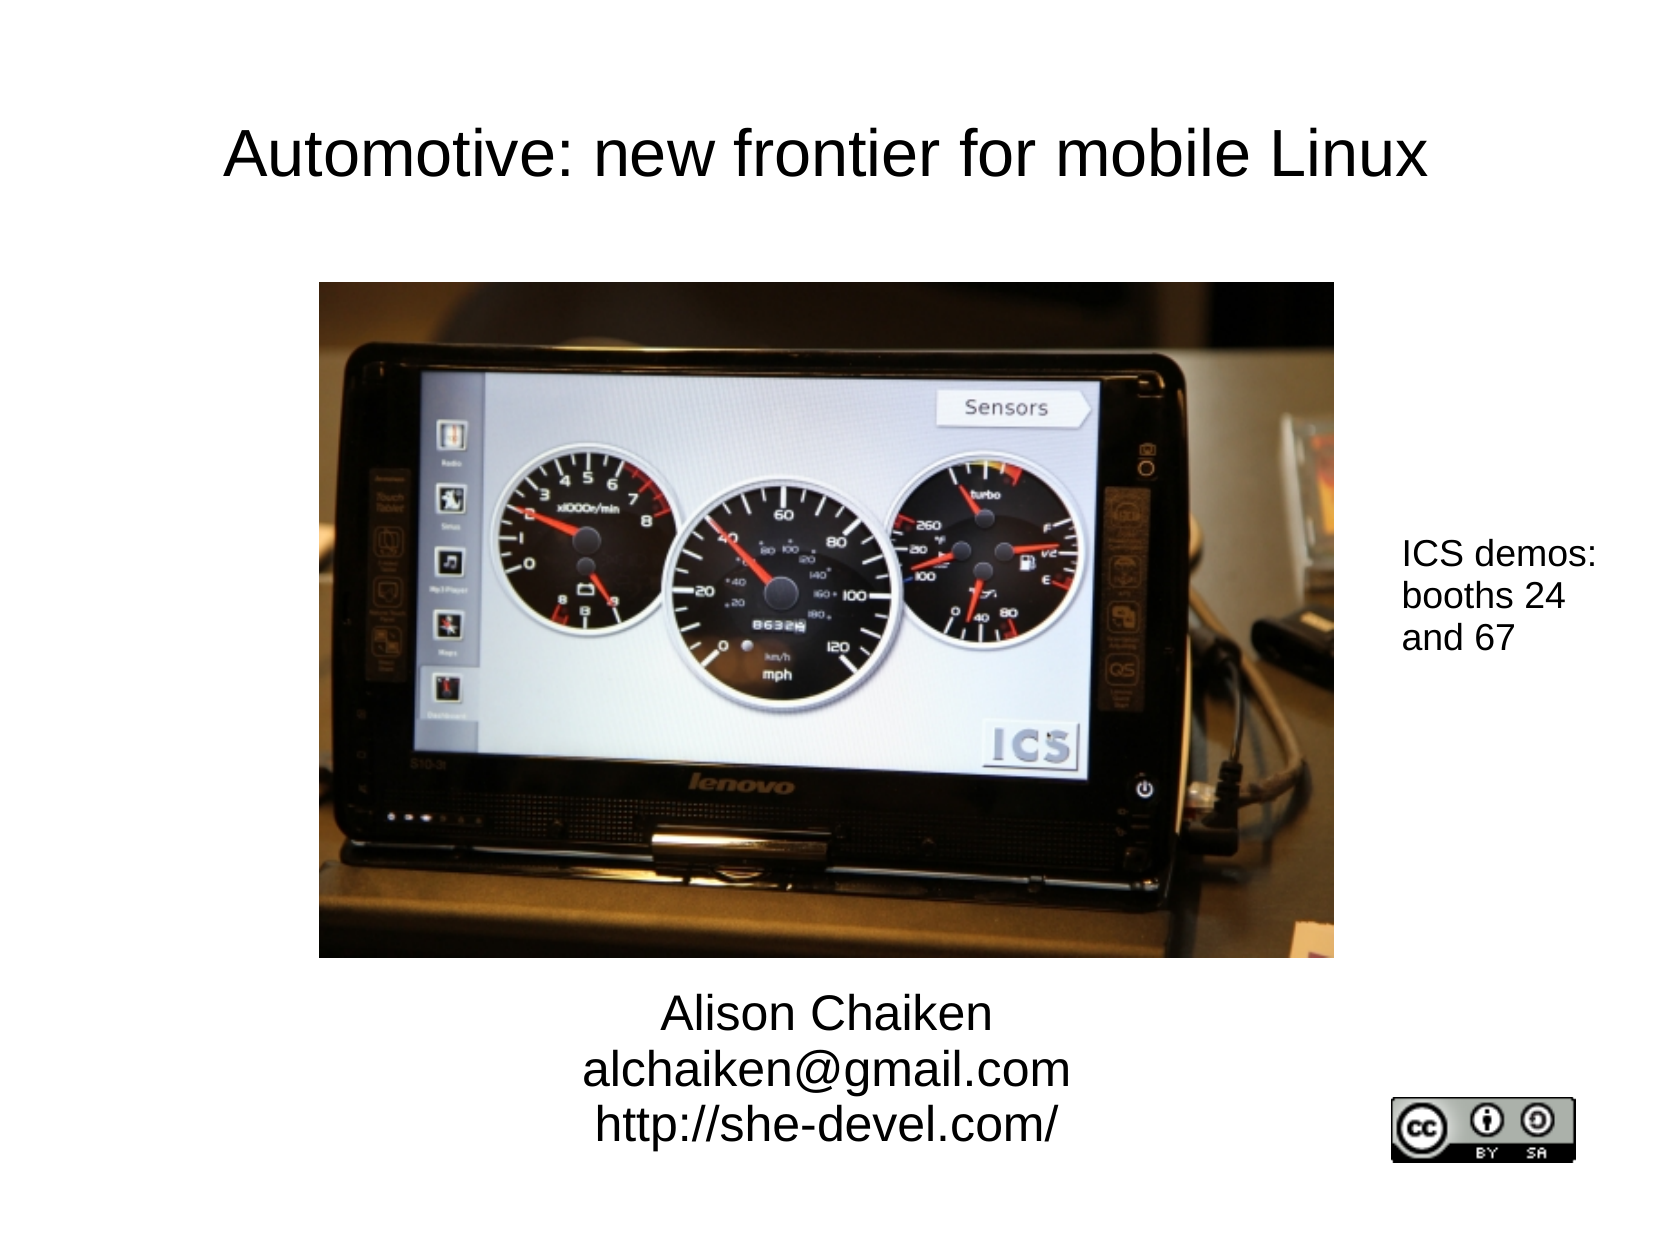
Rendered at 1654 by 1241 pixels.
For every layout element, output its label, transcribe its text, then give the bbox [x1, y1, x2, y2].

subtitle Alison Chaiken alchaiken@gmail.com http://she-devel.com/ [320, 975, 1334, 1163]
title Automotive: new frontier for mobile Linux [82, 49, 1571, 257]
text_box ICS demos: booths 24 and 67 [1386, 525, 1613, 666]
picture [319, 282, 1334, 958]
picture [1391, 1097, 1576, 1163]
